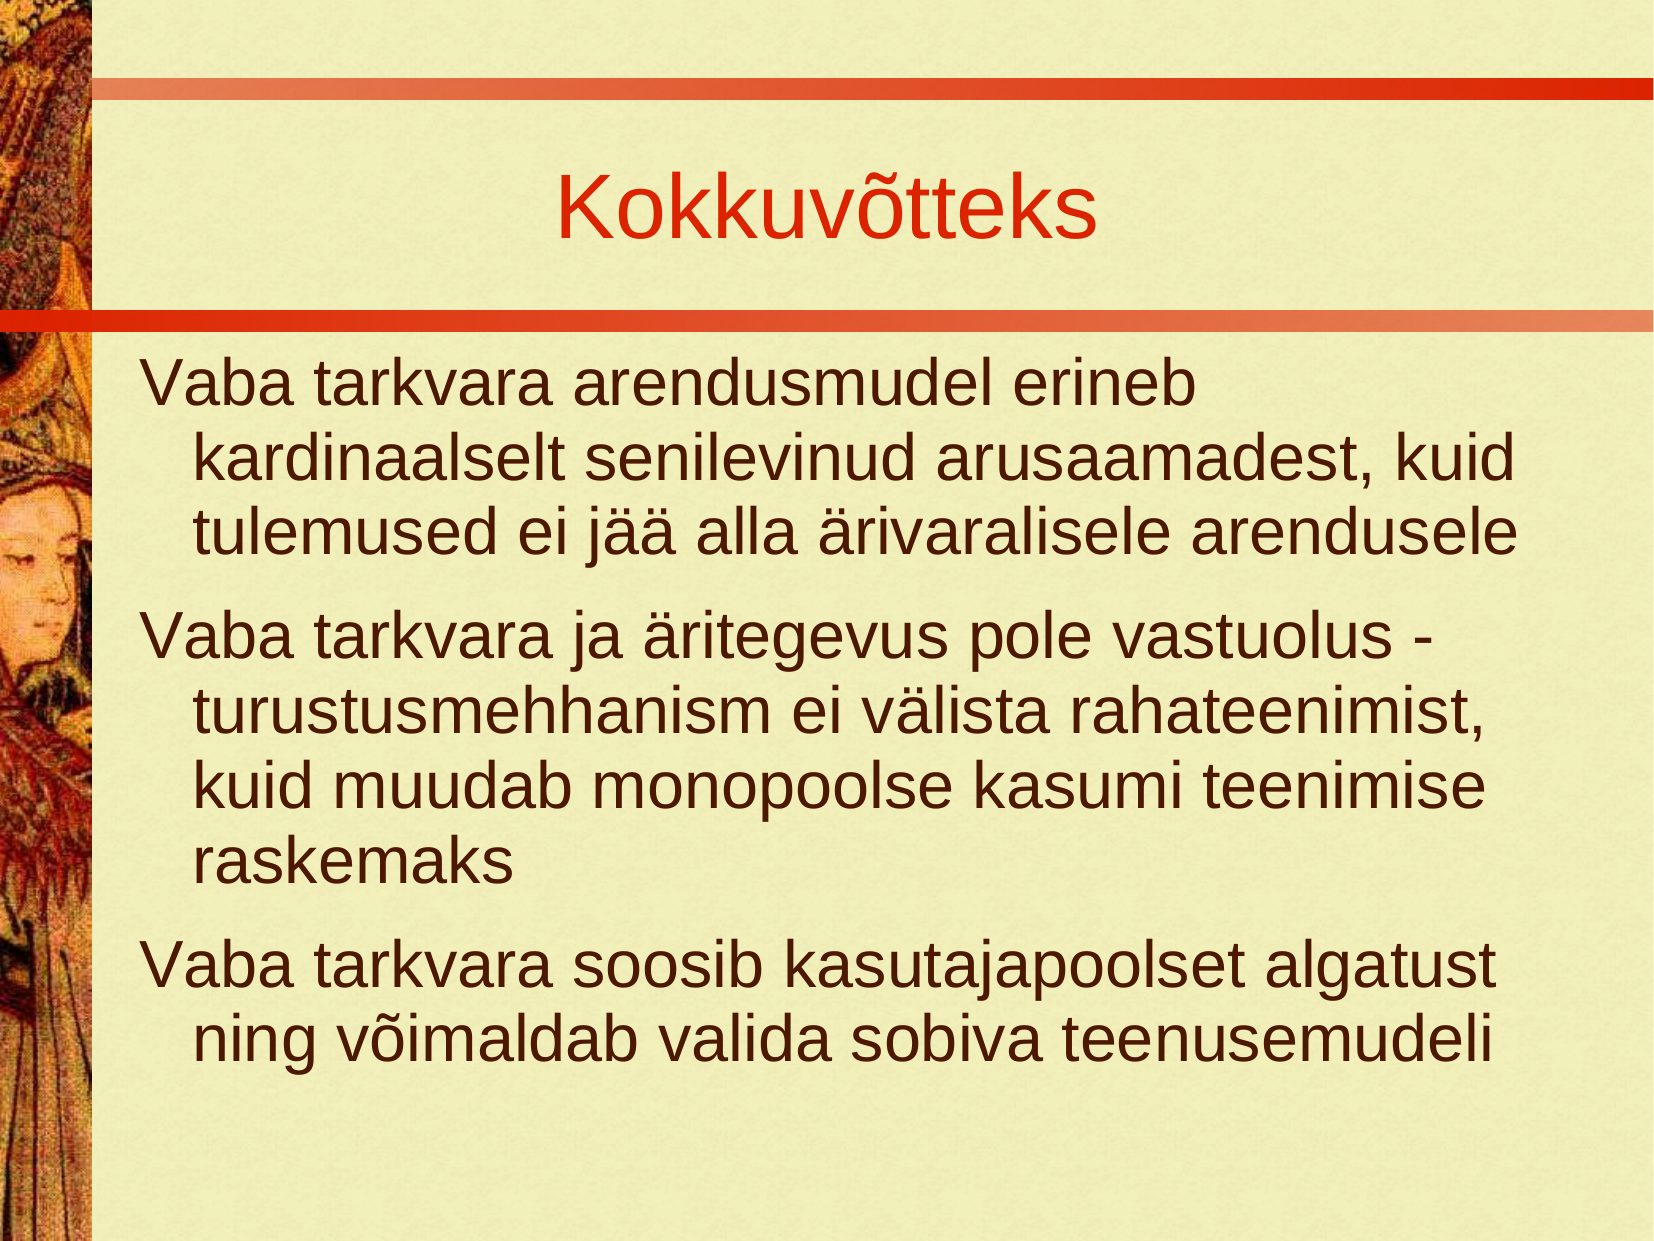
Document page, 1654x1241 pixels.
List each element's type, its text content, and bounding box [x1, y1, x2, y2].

picture [0, 332, 1654, 1241]
list Vaba tarkvara arendusmudel erineb kardinaalselt senilevinud arusaamadest, kuid tulemused ei jää alla ärivaralisele arendusele Vaba tarkvara ja äritegevus pole vastuolus - turustusmehhanism ei välista rahateenimist, kuid muudab monopoolse kasumi teenimise raskemaks Vaba tarkvara soosib kasutajapoolset algatust ning võimaldab valida sobiva teenusemudeli [121, 344, 1534, 1152]
title Kokkuvõtteks [121, 102, 1534, 311]
picture [0, 0, 1654, 310]
